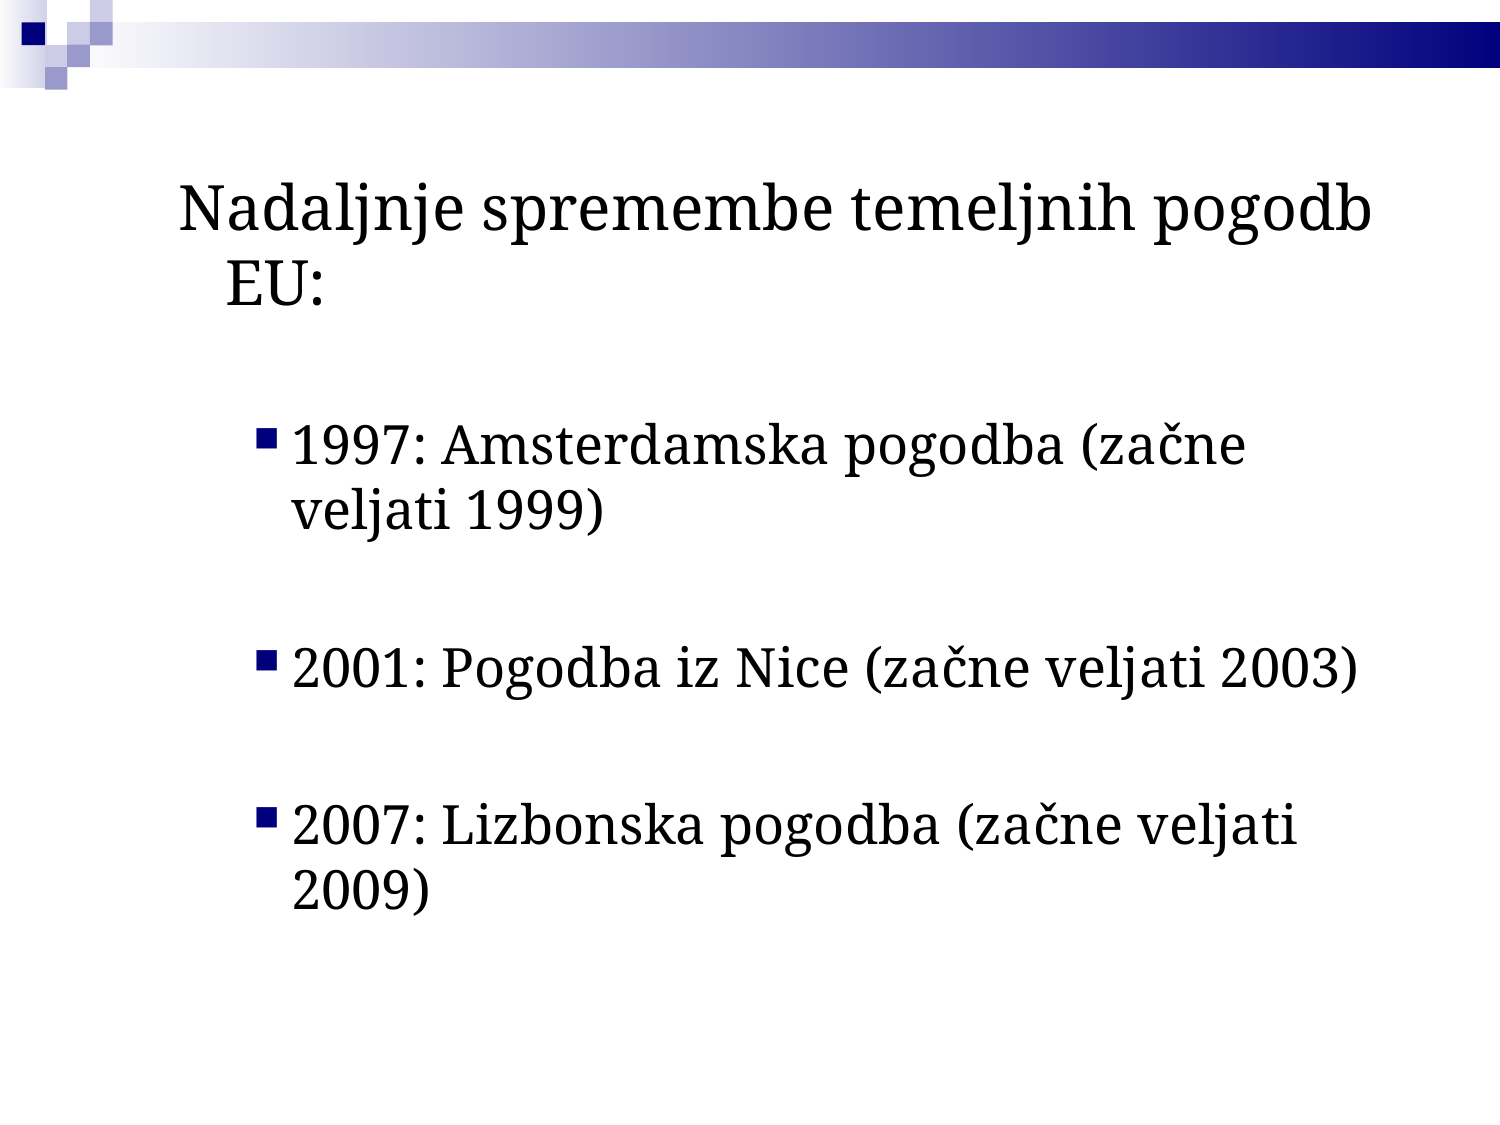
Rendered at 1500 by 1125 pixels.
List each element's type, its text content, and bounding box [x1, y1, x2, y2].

list Nadaljnje spremembe temeljnih pogodb EU: 1997: Amsterdamska pogodba (začne veljati 1999) 2001: Pogodba iz Nice (začne veljati 2003) 2007: Lizbonska pogodba (začne veljati 2009) [88, 160, 1401, 999]
